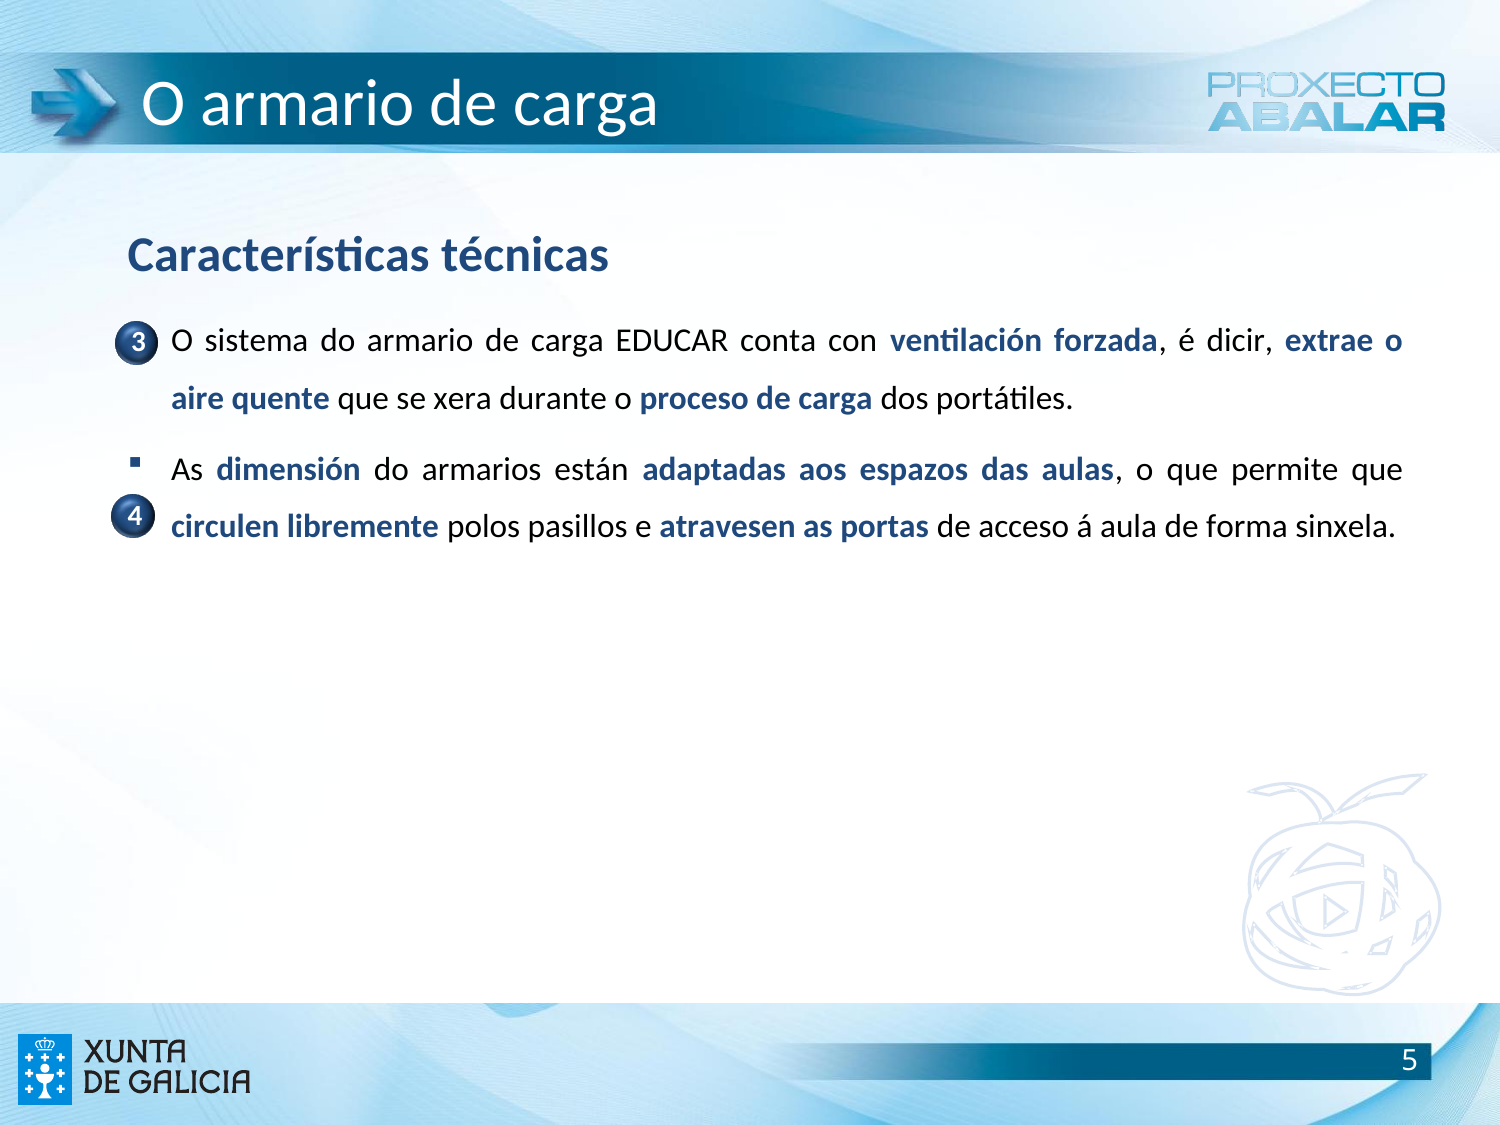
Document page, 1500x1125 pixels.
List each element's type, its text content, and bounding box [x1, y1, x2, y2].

picture [0, 0, 1500, 1125]
text_box O sistema do armario de carga EDUCAR conta con ventilación forzada, é dicir, extrae o aire quente que se xera durante o proceso de carga dos portátiles. As dimensión do armarios están adaptadas aos espazos das aulas, o que permite que circulen libremente polos pasillos e atravesen as portas de acceso á aula de forma sinxela. [112, 292, 1418, 553]
text_box 4 [113, 472, 178, 539]
text_box Características técnicas [113, 186, 1383, 292]
text_box 3 [116, 299, 181, 366]
text_box [1242, 773, 1442, 997]
text_box O armario de carga [141, 58, 661, 139]
text_box <número> [1082, 1031, 1433, 1092]
